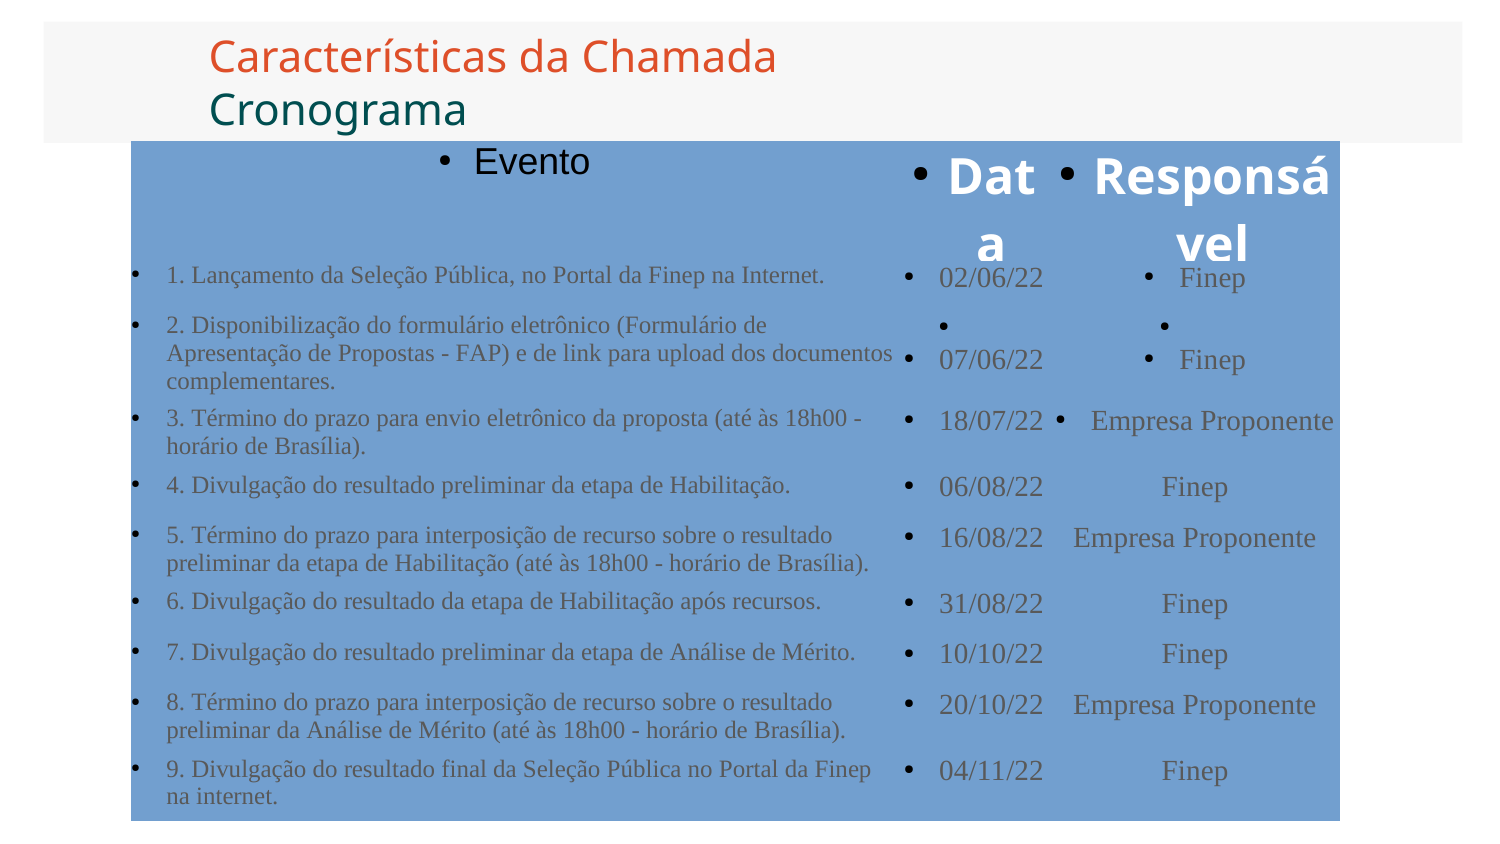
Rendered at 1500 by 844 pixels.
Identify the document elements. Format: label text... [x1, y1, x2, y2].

table_cell Finep [1050, 638, 1340, 688]
table_cell 07/06/22 [898, 312, 1050, 404]
table_cell 02/06/22 [898, 261, 1050, 312]
table_cell Finep [1050, 588, 1340, 638]
table_cell Empresa Proponente [1050, 404, 1340, 471]
table_cell 9. Divulgação do resultado final da Seleção Pública no Portal da Finep na internet. [131, 755, 898, 821]
table_cell Finep [1050, 261, 1340, 312]
table_cell 10/10/22 [898, 638, 1050, 688]
text_box Características da Chamada Cronograma [43, 21, 1463, 143]
table_header Responsável [1050, 141, 1340, 261]
table_cell Finep [1050, 312, 1340, 404]
table_cell 06/08/22 [898, 471, 1050, 521]
table_header Data [898, 141, 1050, 261]
table_cell Finep [1050, 755, 1340, 821]
table_cell 3. Término do prazo para envio eletrônico da proposta (até às 18h00 - horário de Brasília). [131, 404, 898, 471]
table_cell 4. Divulgação do resultado preliminar da etapa de Habilitação. [131, 471, 898, 521]
table_cell Empresa Proponente [1050, 688, 1340, 755]
table_cell 16/08/22 [898, 521, 1050, 588]
table_cell 7. Divulgação do resultado preliminar da etapa de Análise de Mérito. [131, 638, 898, 688]
table_cell 18/07/22 [898, 404, 1050, 471]
table_cell 31/08/22 [898, 588, 1050, 638]
table_header Evento [131, 141, 898, 261]
table_cell Empresa Proponente [1050, 521, 1340, 588]
table_cell Finep [1050, 471, 1340, 521]
table_cell 2. Disponibilização do formulário eletrônico (Formulário de Apresentação de Propostas - FAP) e de link para upload dos documentos complementares. [131, 312, 898, 404]
table_cell 04/11/22 [898, 755, 1050, 821]
table_cell 20/10/22 [898, 688, 1050, 755]
table_cell 1. Lançamento da Seleção Pública, no Portal da Finep na Internet. [131, 261, 898, 312]
table_cell 5. Término do prazo para interposição de recurso sobre o resultado preliminar da etapa de Habilitação (até às 18h00 - horário de Brasília). [131, 521, 898, 588]
table_cell 6. Divulgação do resultado da etapa de Habilitação após recursos. [131, 588, 898, 638]
table_cell 8. Término do prazo para interposição de recurso sobre o resultado preliminar da Análise de Mérito (até às 18h00 - horário de Brasília). [131, 688, 898, 755]
